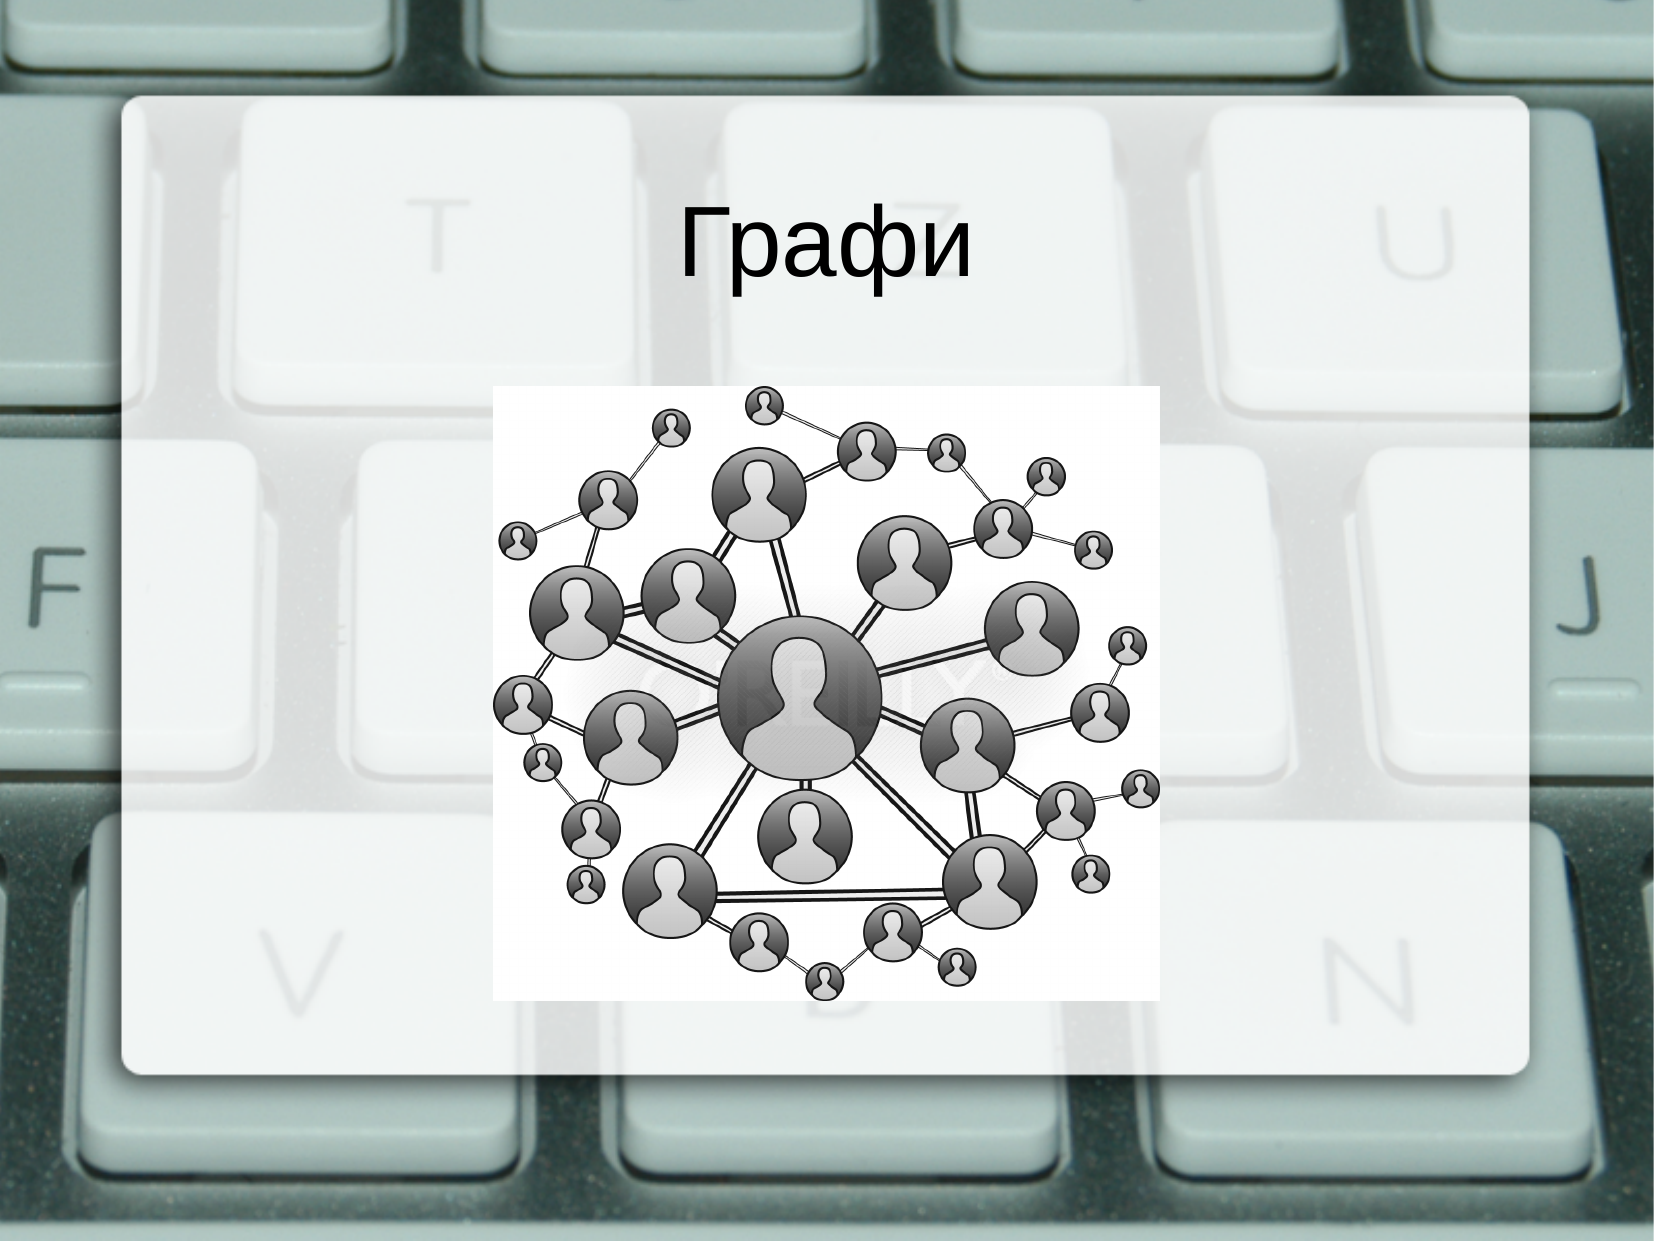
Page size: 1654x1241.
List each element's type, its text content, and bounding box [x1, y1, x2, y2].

subtitle Графи [141, 141, 1512, 343]
picture [0, 0, 1654, 1241]
